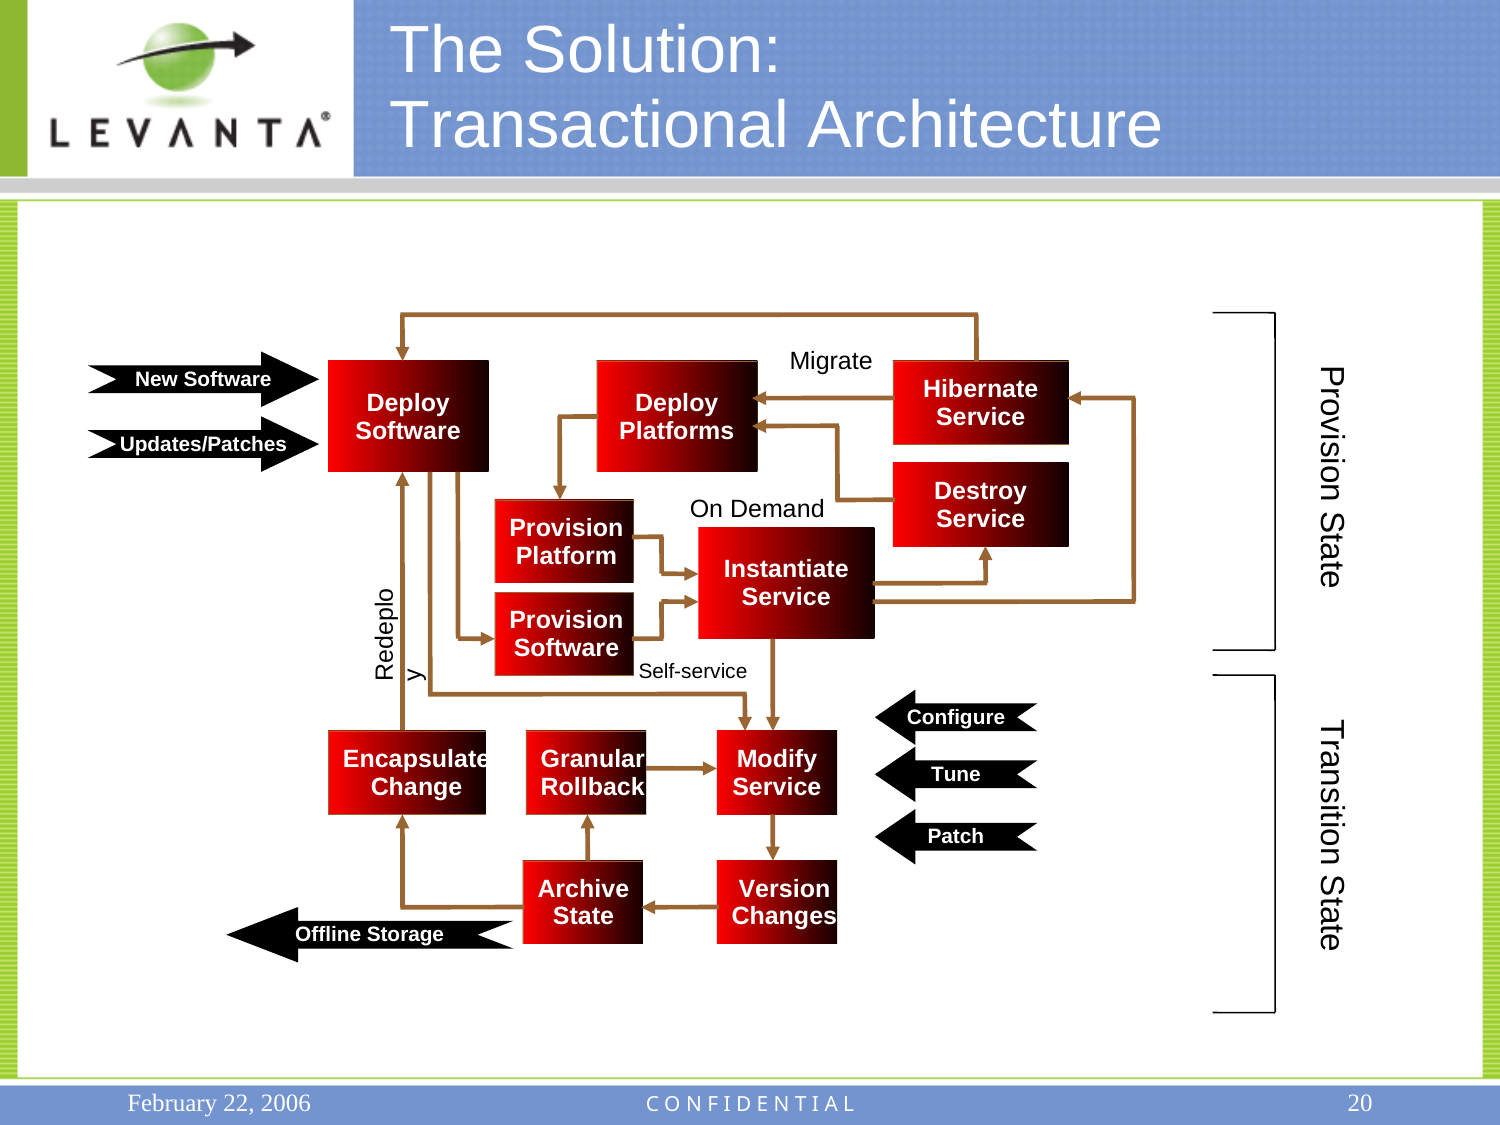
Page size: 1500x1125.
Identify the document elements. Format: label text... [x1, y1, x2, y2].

text_box Archive State [522, 860, 643, 944]
text_box Version Changes [716, 860, 838, 944]
text_box Deploy Platforms [596, 360, 758, 472]
text_box Granular Rollback [525, 730, 647, 815]
text_box Migrate [774, 339, 889, 383]
title The Solution: Transactional Architecture [374, 0, 1462, 176]
text_box Deploy Software [328, 360, 489, 472]
text_box Tune [874, 746, 1038, 803]
text_box Transition State [1306, 704, 1359, 968]
text_box Redeploy [362, 560, 434, 697]
text_box Provision Software [494, 592, 634, 676]
text_box On Demand [674, 487, 850, 531]
text_box Encapsulate Change [328, 730, 486, 815]
text_box Configure [874, 689, 1038, 746]
text_box Updates/Patches [87, 416, 320, 472]
text_box Offline Storage [226, 906, 514, 963]
picture [0, 0, 1500, 1125]
text_box New Software [87, 351, 320, 408]
text_box Destroy Service [892, 462, 1069, 547]
text_box Instantiate Service [698, 527, 875, 639]
text_box Provision State [1306, 350, 1359, 605]
text_box Hibernate Service [892, 360, 1069, 445]
text_box Patch [874, 809, 1038, 865]
text_box Provision Platform [494, 499, 634, 583]
text_box Modify Service [716, 730, 838, 815]
text_box Self-service [623, 652, 763, 691]
